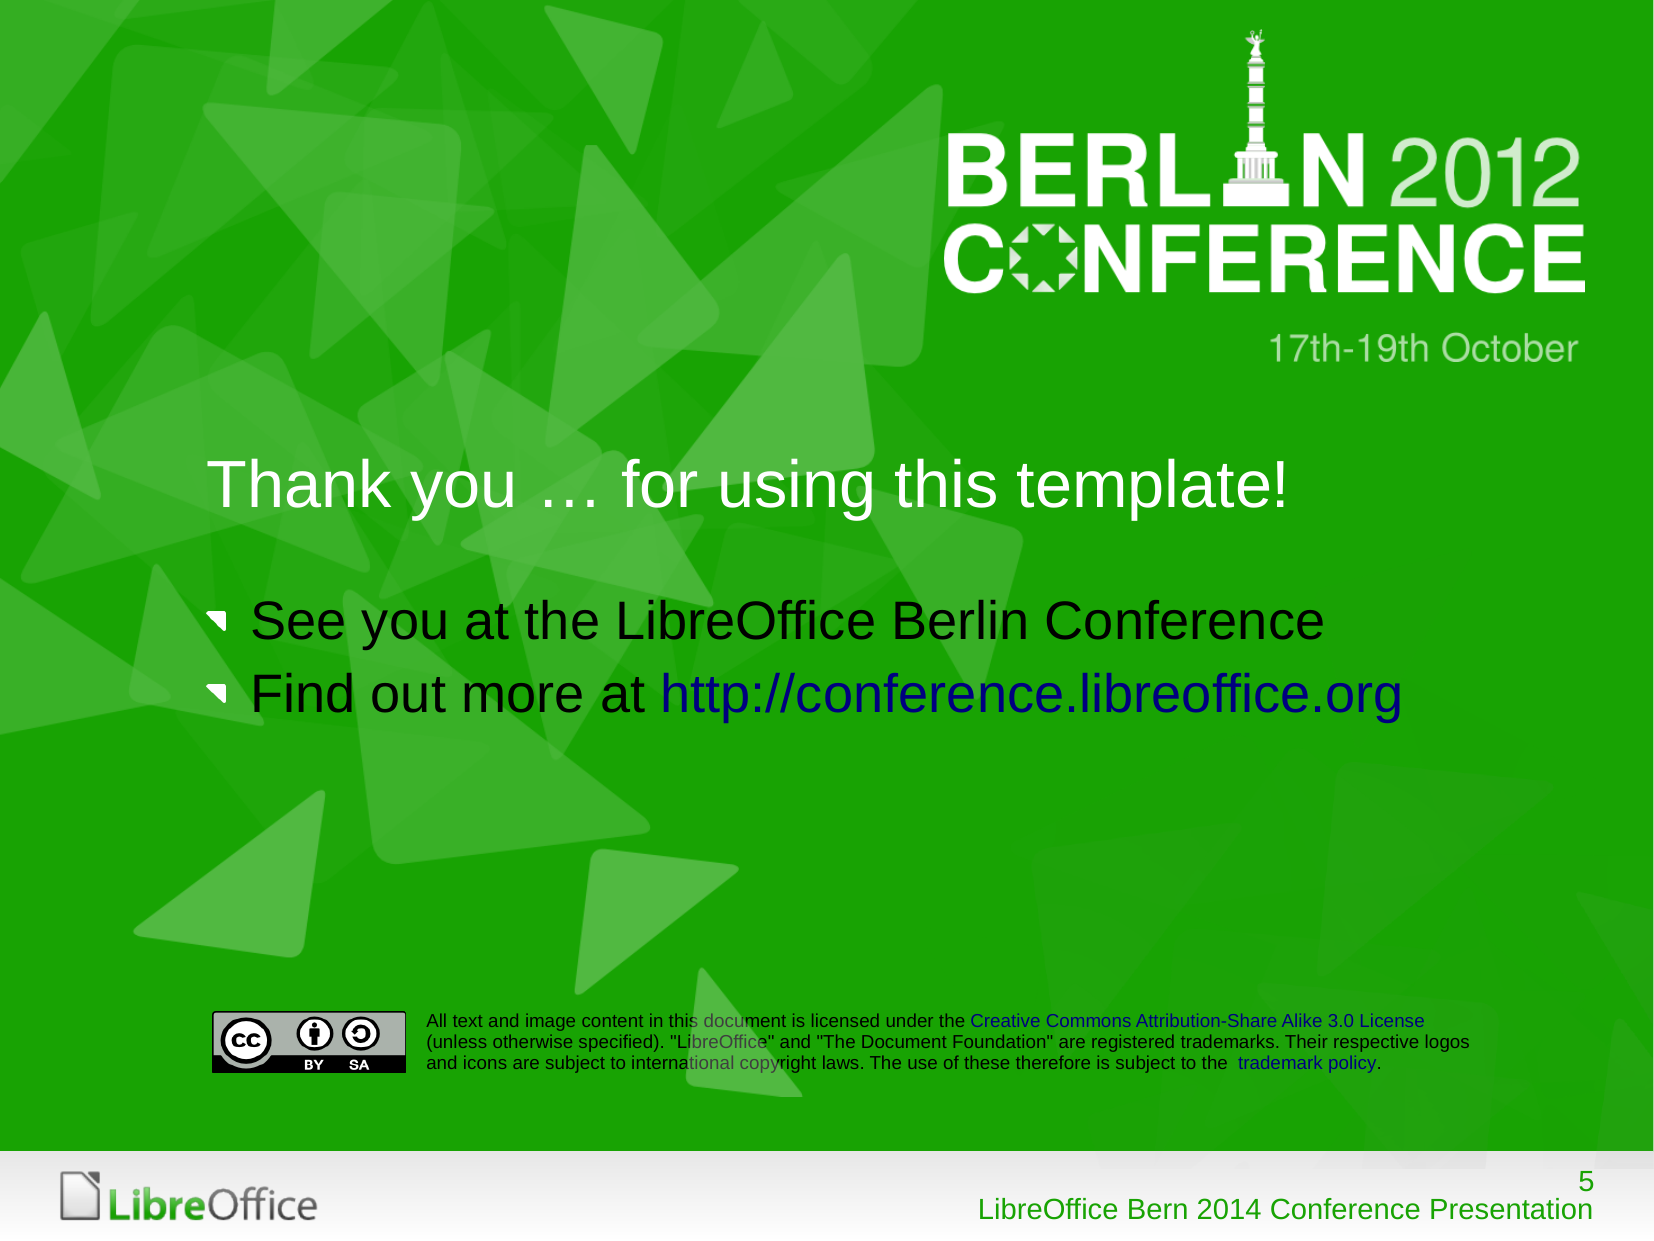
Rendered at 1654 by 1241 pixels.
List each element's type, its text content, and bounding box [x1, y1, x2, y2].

list See you at the LibreOffice Berlin Conference Find out more at http://conference.libreoffice.org [206, 590, 1477, 945]
picture [41, 1152, 337, 1240]
picture [0, 0, 1654, 1169]
title Thank you … for using this template! [206, 395, 1477, 573]
